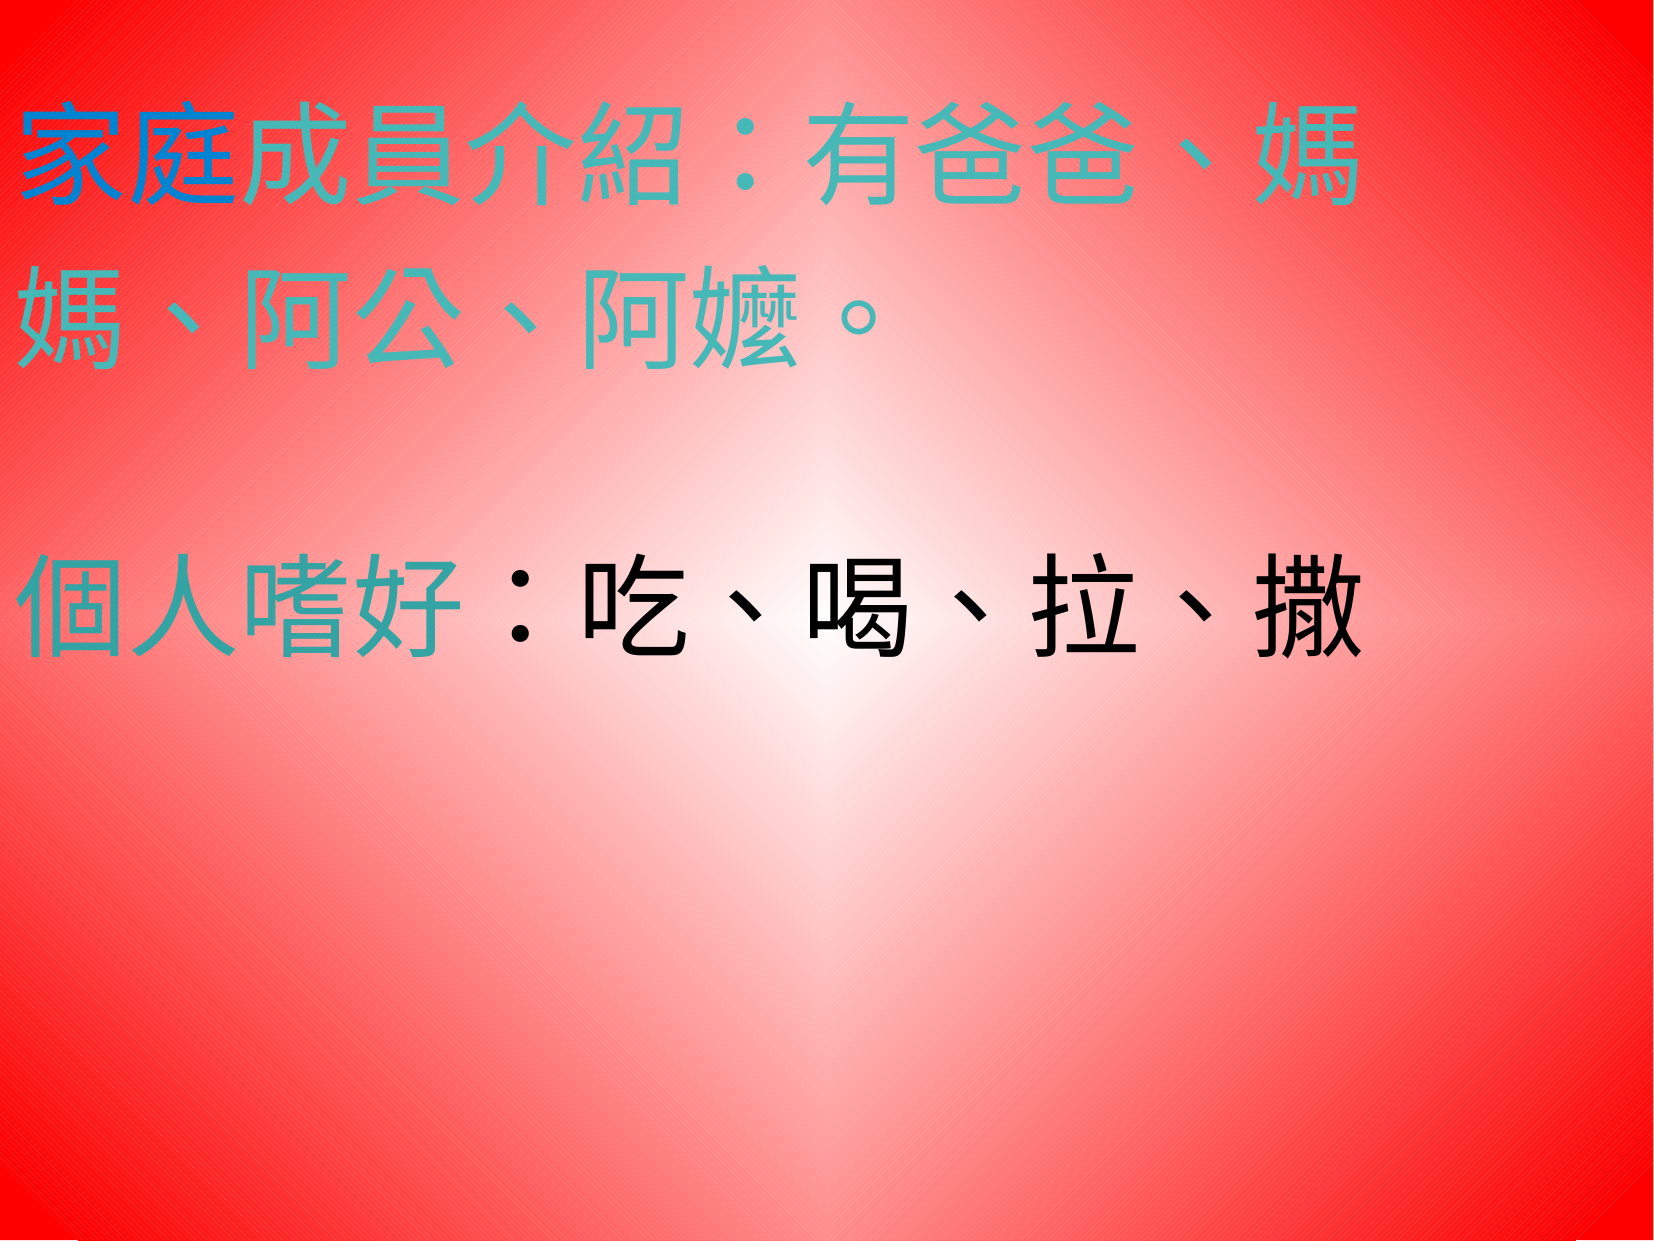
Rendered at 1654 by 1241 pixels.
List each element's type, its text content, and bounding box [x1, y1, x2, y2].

text_box 家庭成員介紹：有爸爸、媽媽、阿公、阿嬤。 個人嗜好：吃、喝、拉、撒 [0, 59, 1595, 1211]
